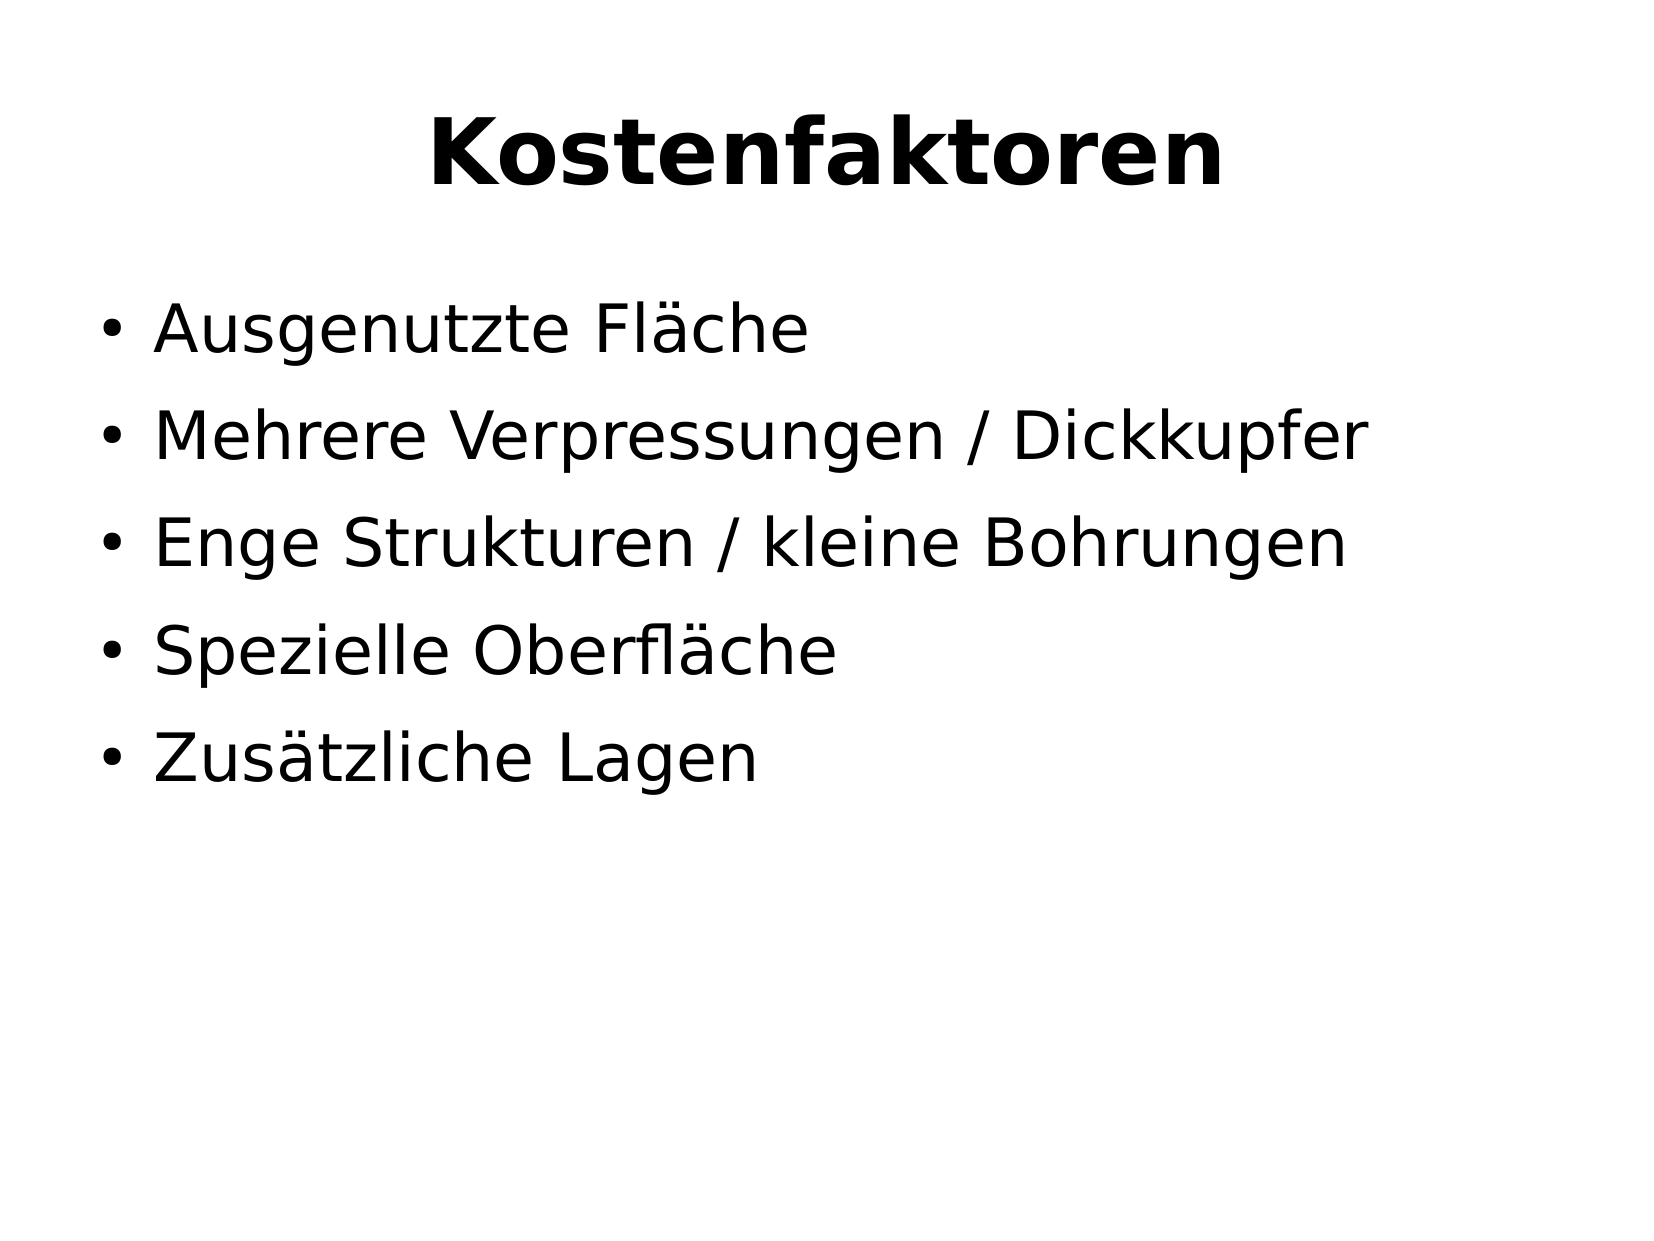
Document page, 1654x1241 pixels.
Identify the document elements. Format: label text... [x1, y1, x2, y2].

list Ausgenutzte Fläche Mehrere Verpressungen / Dickkupfer Enge Strukturen / kleine Bohrungen Spezielle Oberfläche Zusätzliche Lagen [82, 290, 1571, 1010]
title Kostenfaktoren [82, 49, 1571, 257]
